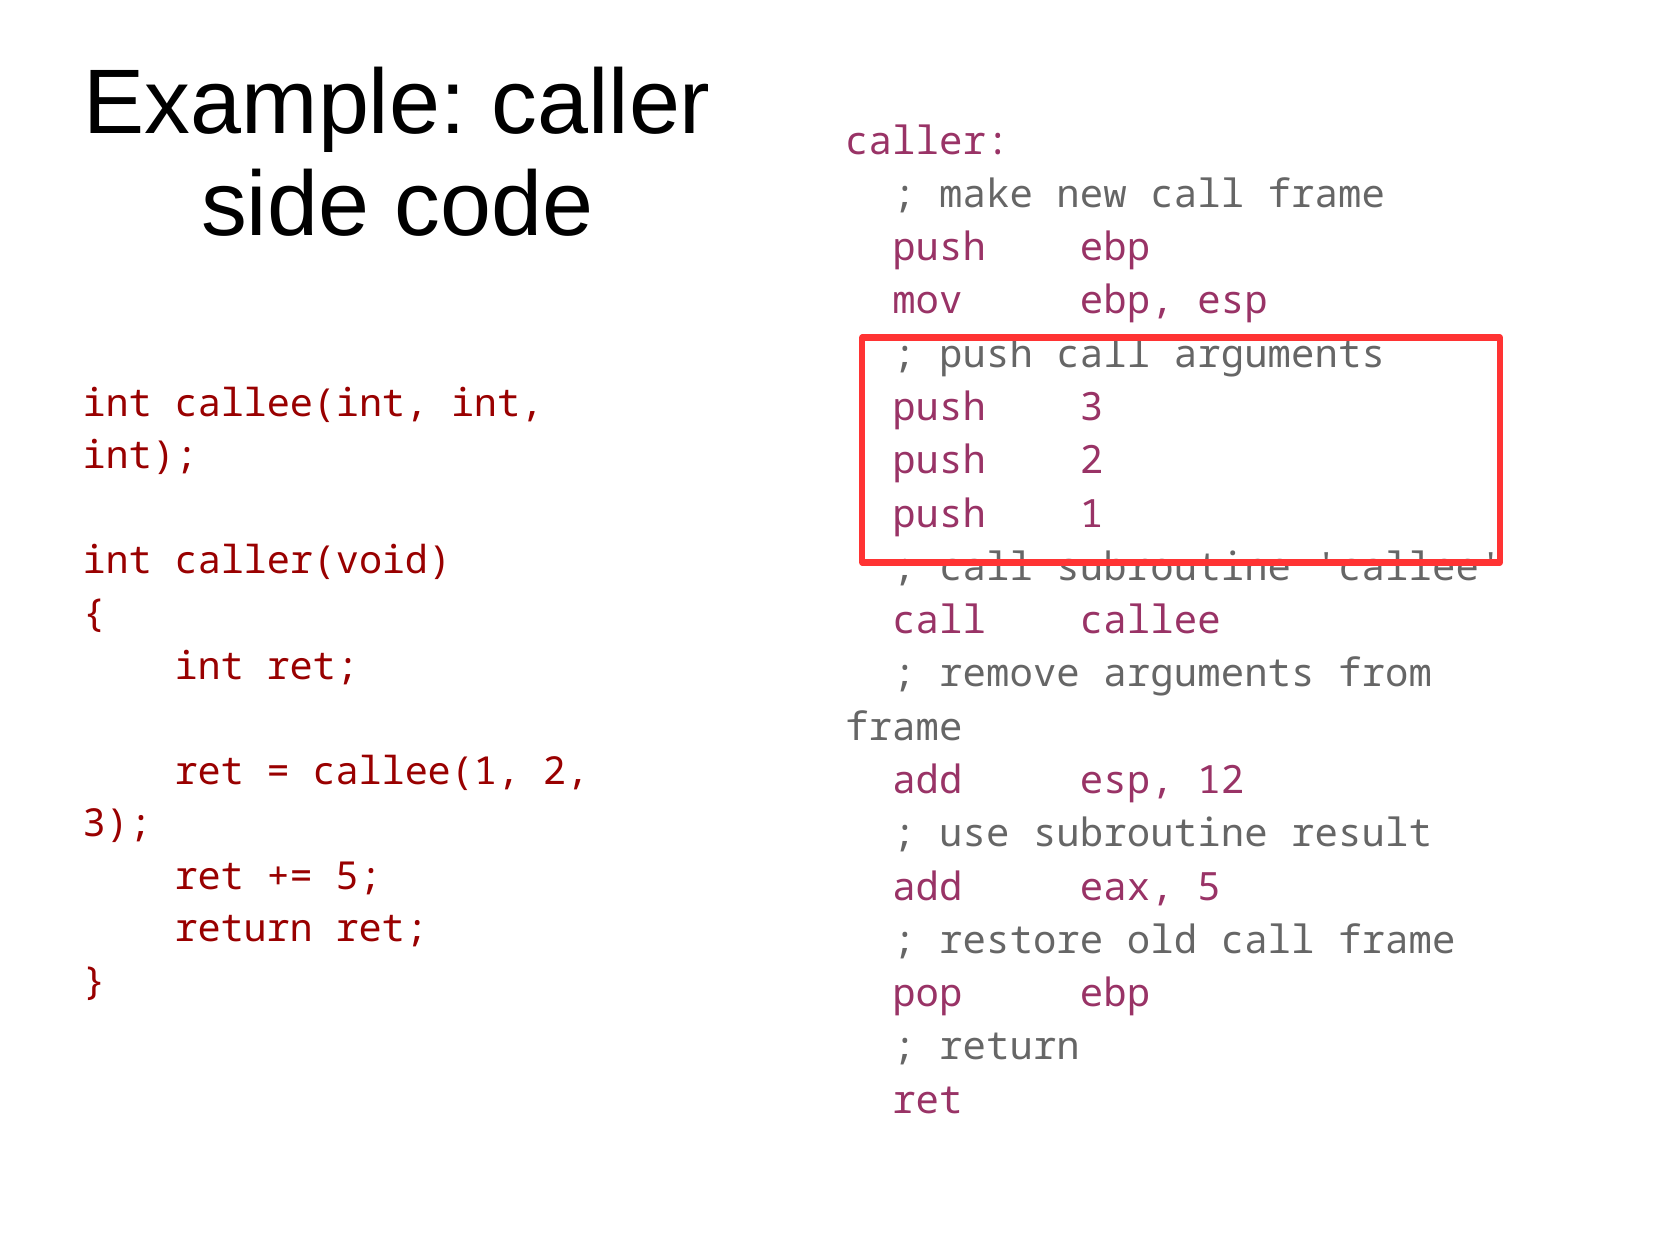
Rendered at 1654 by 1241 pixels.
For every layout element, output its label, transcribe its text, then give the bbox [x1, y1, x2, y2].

list int callee(int, int, int); int caller(void) { int ret; ret = callee(1, 2, 3); ret += 5; return ret; } [82, 375, 638, 1010]
title Example: caller side code [82, 49, 713, 257]
list caller: ; make new call frame push ebp mov ebp, esp ; push call arguments push 3 push 2 push 1 ; call subroutine 'callee' call callee ; remove arguments from frame add esp, 12 ; use subroutine result add eax, 5 ; restore old call frame pop ebp ; return ret [845, 112, 1572, 1126]
